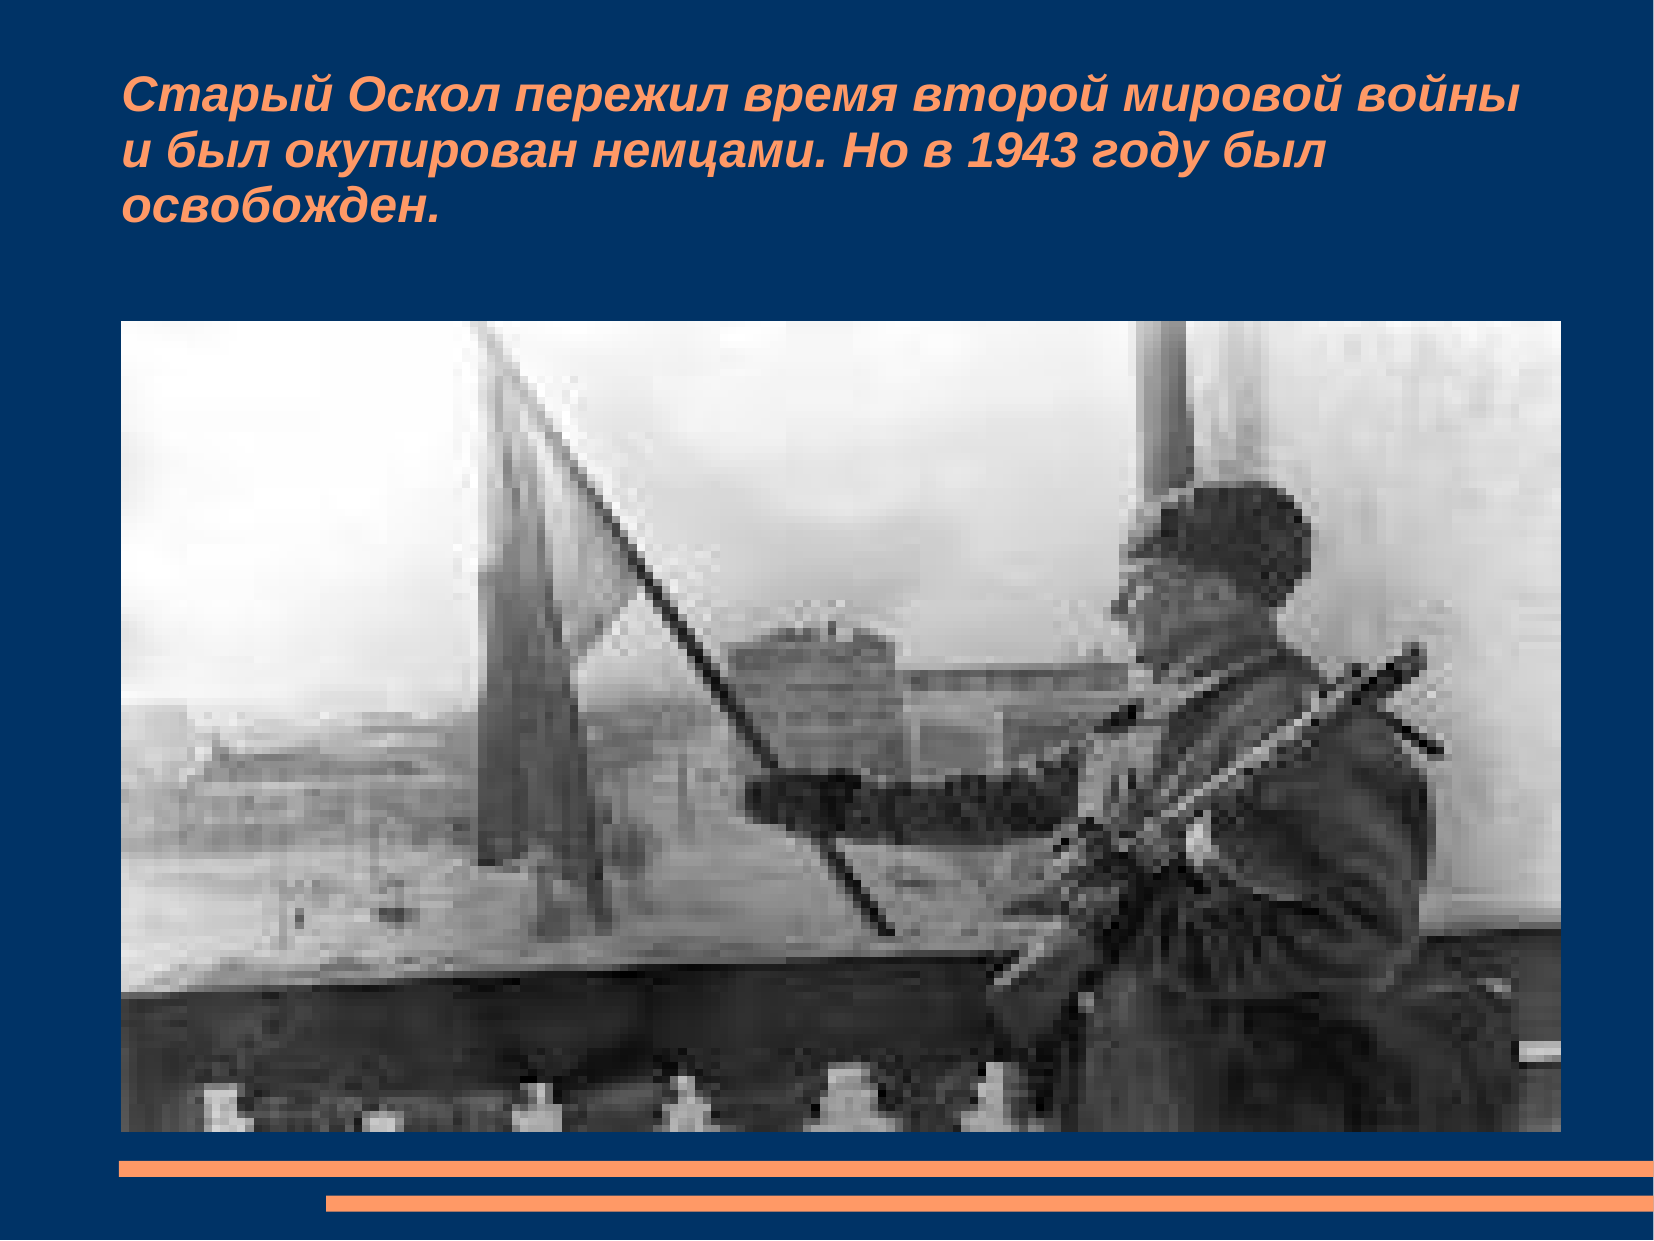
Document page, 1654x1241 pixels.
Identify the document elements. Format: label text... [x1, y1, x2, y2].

title Старый Оскол пережил время второй мировой войны и был окупирован немцами. Но в 1943 году был освобожден. [121, 46, 1534, 254]
picture [121, 321, 1561, 1132]
